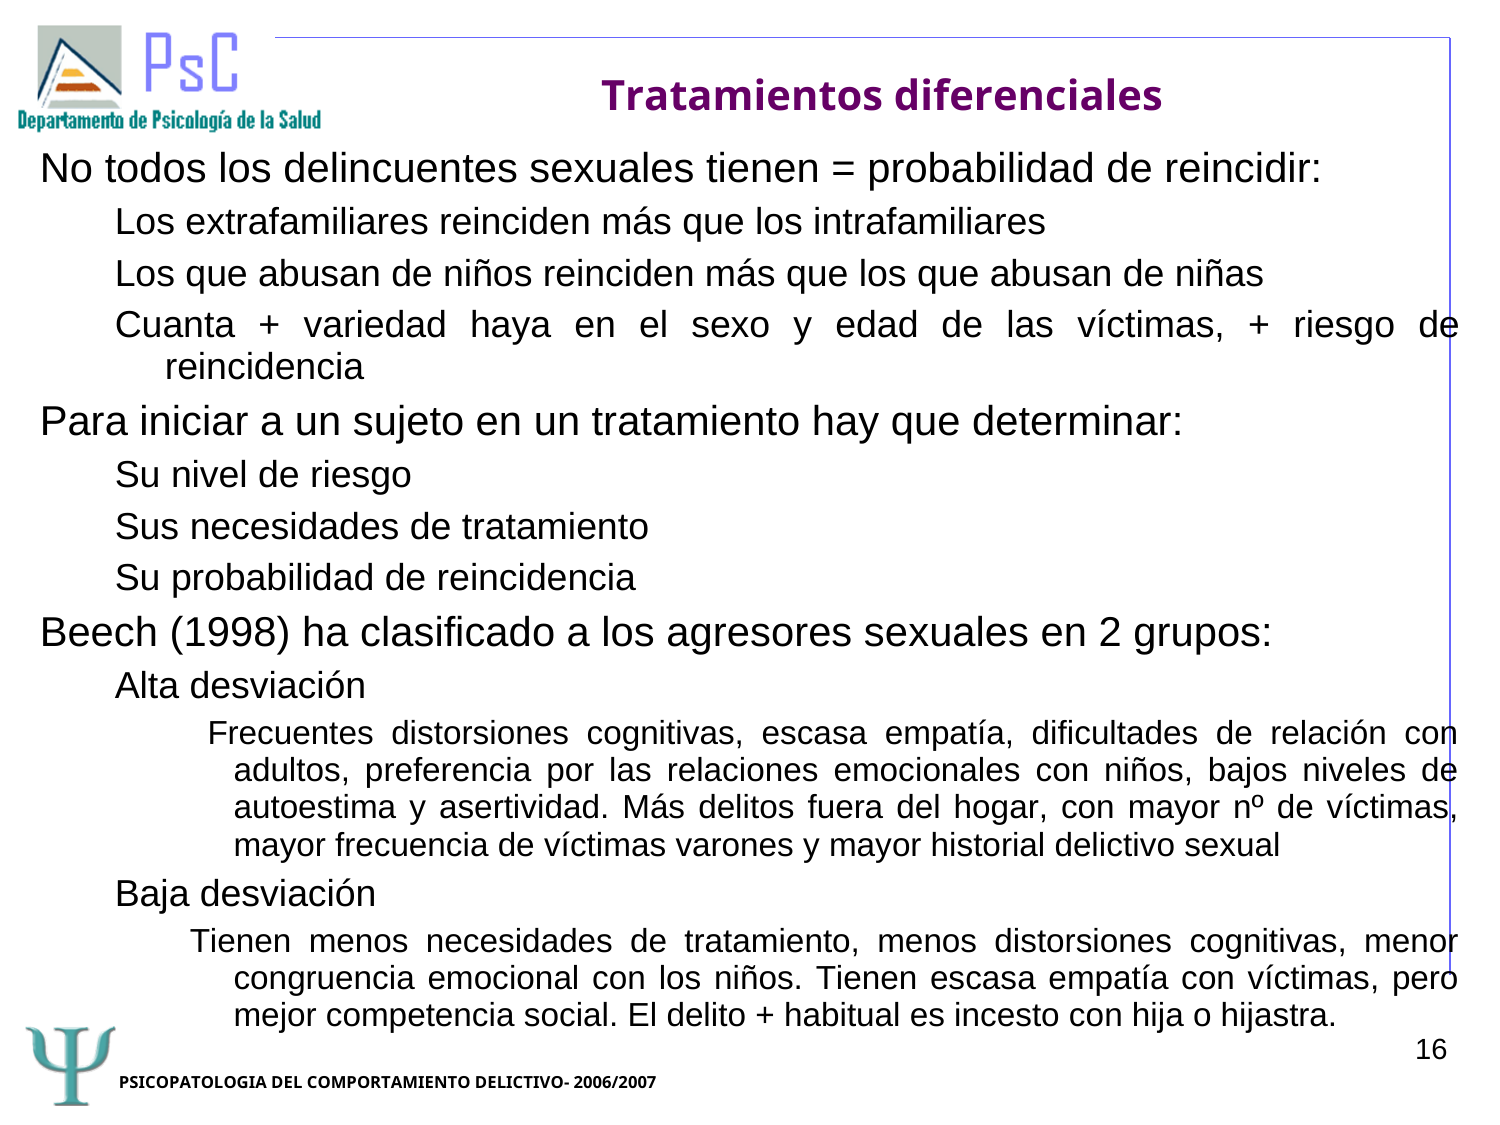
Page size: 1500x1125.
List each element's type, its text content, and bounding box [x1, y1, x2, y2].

title Tratamientos diferenciales [349, 49, 1425, 137]
subtitle No todos los delincuentes sexuales tienen = probabilidad de reincidir: Los extrafamiliares reinciden más que los intrafamiliares Los que abusan de niños reinciden más que los que abusan de niñas Cuanta + variedad haya en el sexo y edad de las víctimas, + riesgo de reincidencia Para iniciar a un sujeto en un tratamiento hay que determinar: Su nivel de riesgo Sus necesidades de tratamiento Su probabilidad de reincidencia Beech (1998) ha clasificado a los agresores sexuales en 2 grupos: Alta desviación Frecuentes distorsiones cognitivas, escasa empatía, dificultades de relación con adultos, preferencia por las relaciones emocionales con niños, bajos niveles de autoestima y asertividad. Más delitos fuera del hogar, con mayor nº de víctimas, mayor frecuencia de víctimas varones y mayor historial delictivo sexual Baja desviación Tienen menos necesidades de tratamiento, menos distorsiones cognitivas, menor congruencia emocional con los niños. Tienen escasa empatía con víctimas, pero mejor competencia social. El delito + habitual es incesto con hija o hijastra. [24, 137, 1476, 1125]
picture [0, 0, 330, 138]
